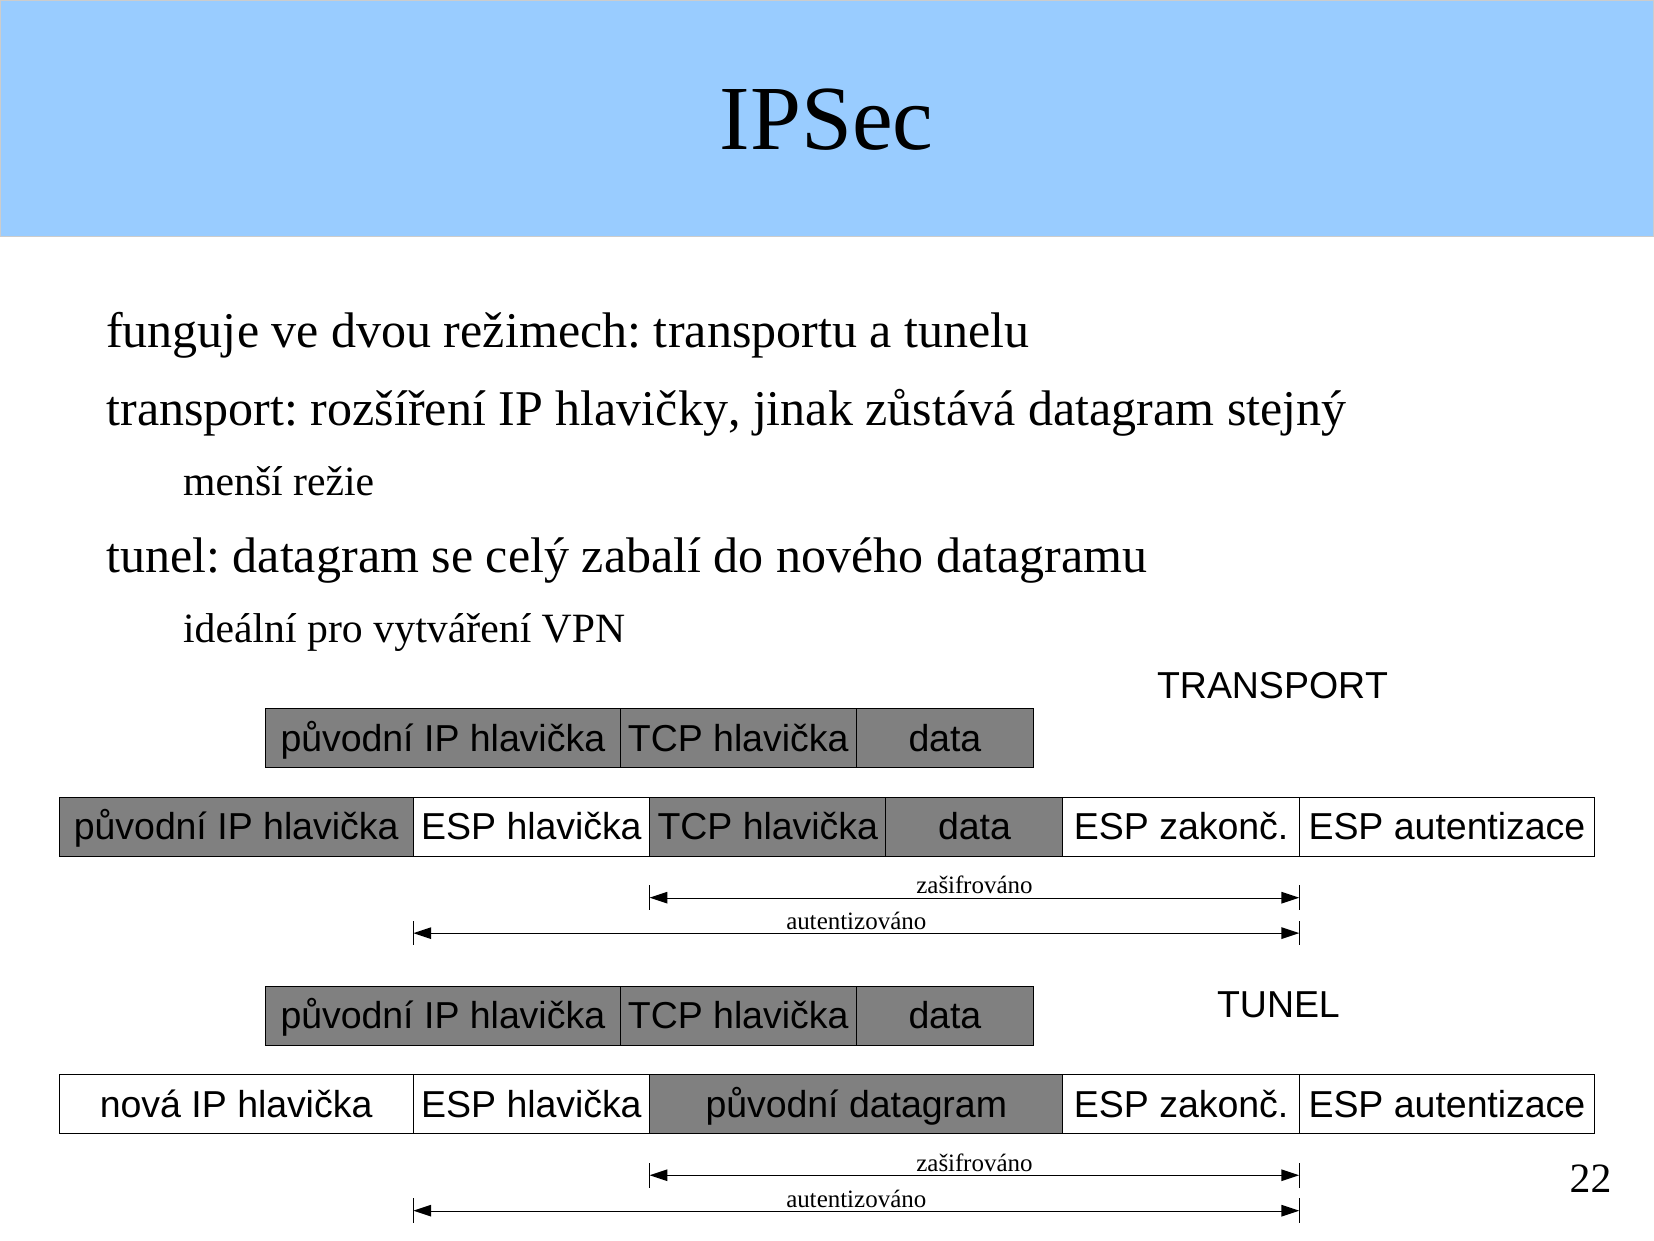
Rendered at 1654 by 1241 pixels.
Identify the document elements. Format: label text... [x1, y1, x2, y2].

text_box původní IP hlavička [265, 708, 620, 768]
text_box TRANSPORT [1127, 655, 1418, 715]
text_box data [885, 797, 1062, 857]
text_box data [856, 986, 1034, 1046]
text_box původní IP hlavička [265, 986, 620, 1046]
text_box TCP hlavička [649, 797, 885, 857]
text_box původní IP hlavička [59, 797, 413, 857]
text_box nová IP hlavička [59, 1074, 413, 1134]
text_box TCP hlavička [620, 708, 856, 768]
text_box ESP zakonč. [1062, 1074, 1299, 1134]
text_box TUNEL [1133, 974, 1424, 1034]
text_box ESP hlavička [413, 797, 649, 857]
text_box TCP hlavička [620, 986, 856, 1046]
text_box původní datagram [649, 1074, 1062, 1134]
text_box ESP autentizace [1299, 797, 1595, 857]
text_box ESP autentizace [1299, 1074, 1595, 1134]
list funguje ve dvou režimech: transportu a tunelu transport: rozšíření IP hlavičky, jinak zůstává datagram stejný menší režie tunel: datagram se celý zabalí do nového datagramu ideální pro vytváření VPN [88, 303, 1565, 668]
title IPSec [0, 0, 1654, 237]
text_box ESP zakonč. [1062, 797, 1299, 857]
text_box data [856, 708, 1034, 768]
text_box ESP hlavička [413, 1074, 649, 1134]
